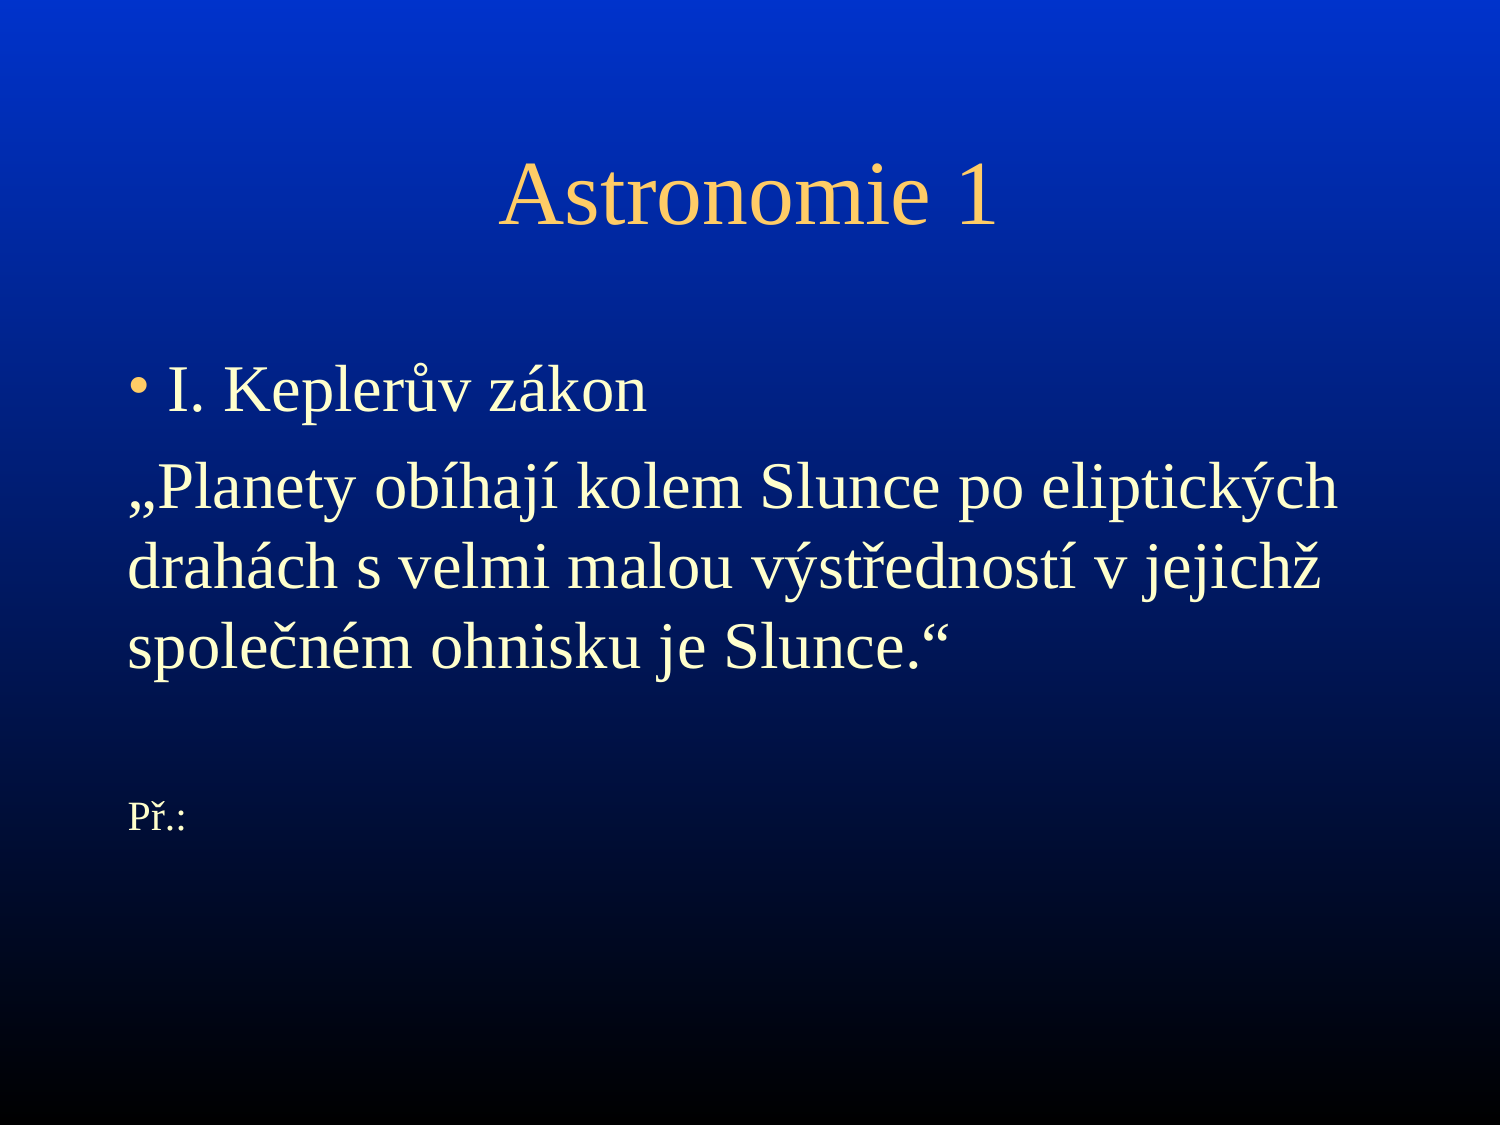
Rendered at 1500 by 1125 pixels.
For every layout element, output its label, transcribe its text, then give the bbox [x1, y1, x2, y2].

title Astronomie 1 [112, 37, 1388, 250]
list I. Keplerův zákon „Planety obíhají kolem Slunce po eliptických drahách s velmi malou výstředností v jejichž společném ohnisku je Slunce.“ Př.: [112, 337, 1476, 1013]
